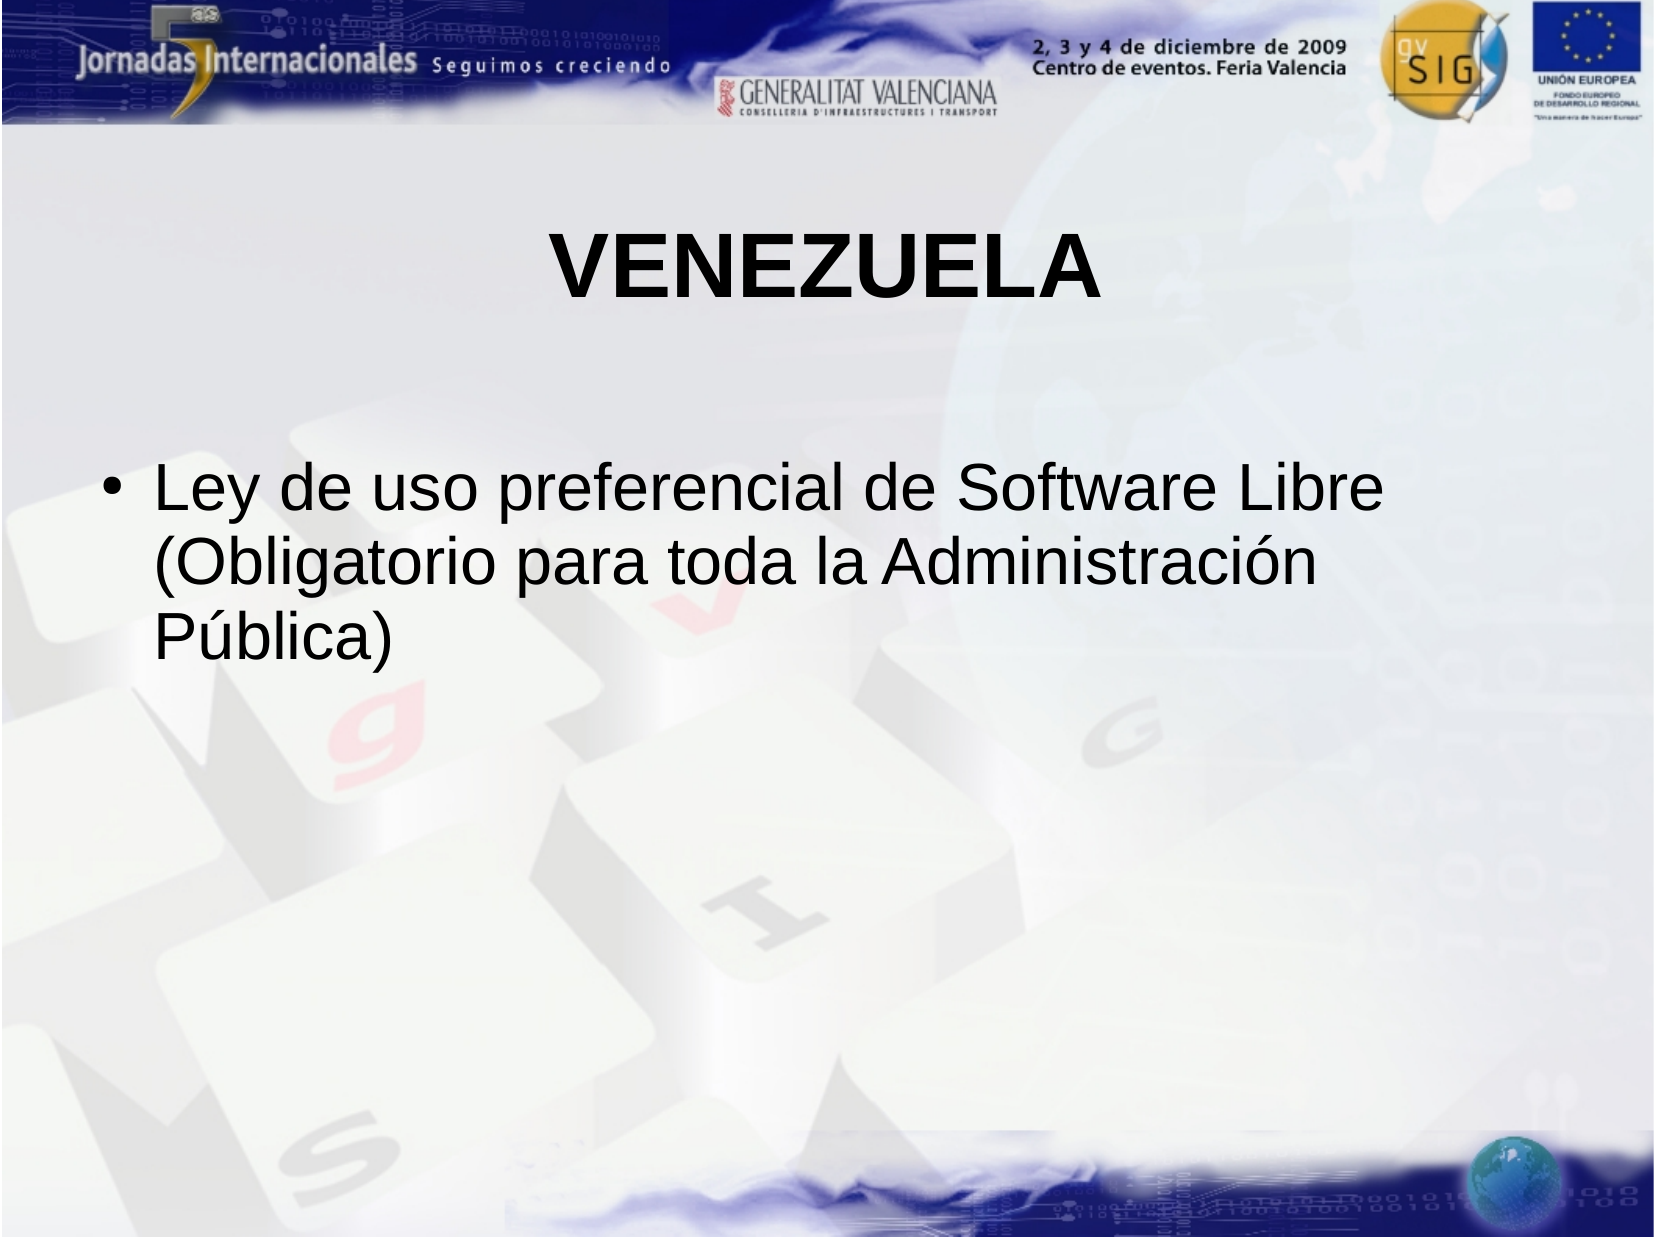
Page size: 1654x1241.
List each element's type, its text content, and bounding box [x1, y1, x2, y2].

list Ley de uso preferencial de Software Libre (Obligatorio para toda la Administración Pública) [82, 449, 1571, 721]
title VENEZUELA [82, 169, 1571, 363]
picture [2, 0, 1654, 1237]
